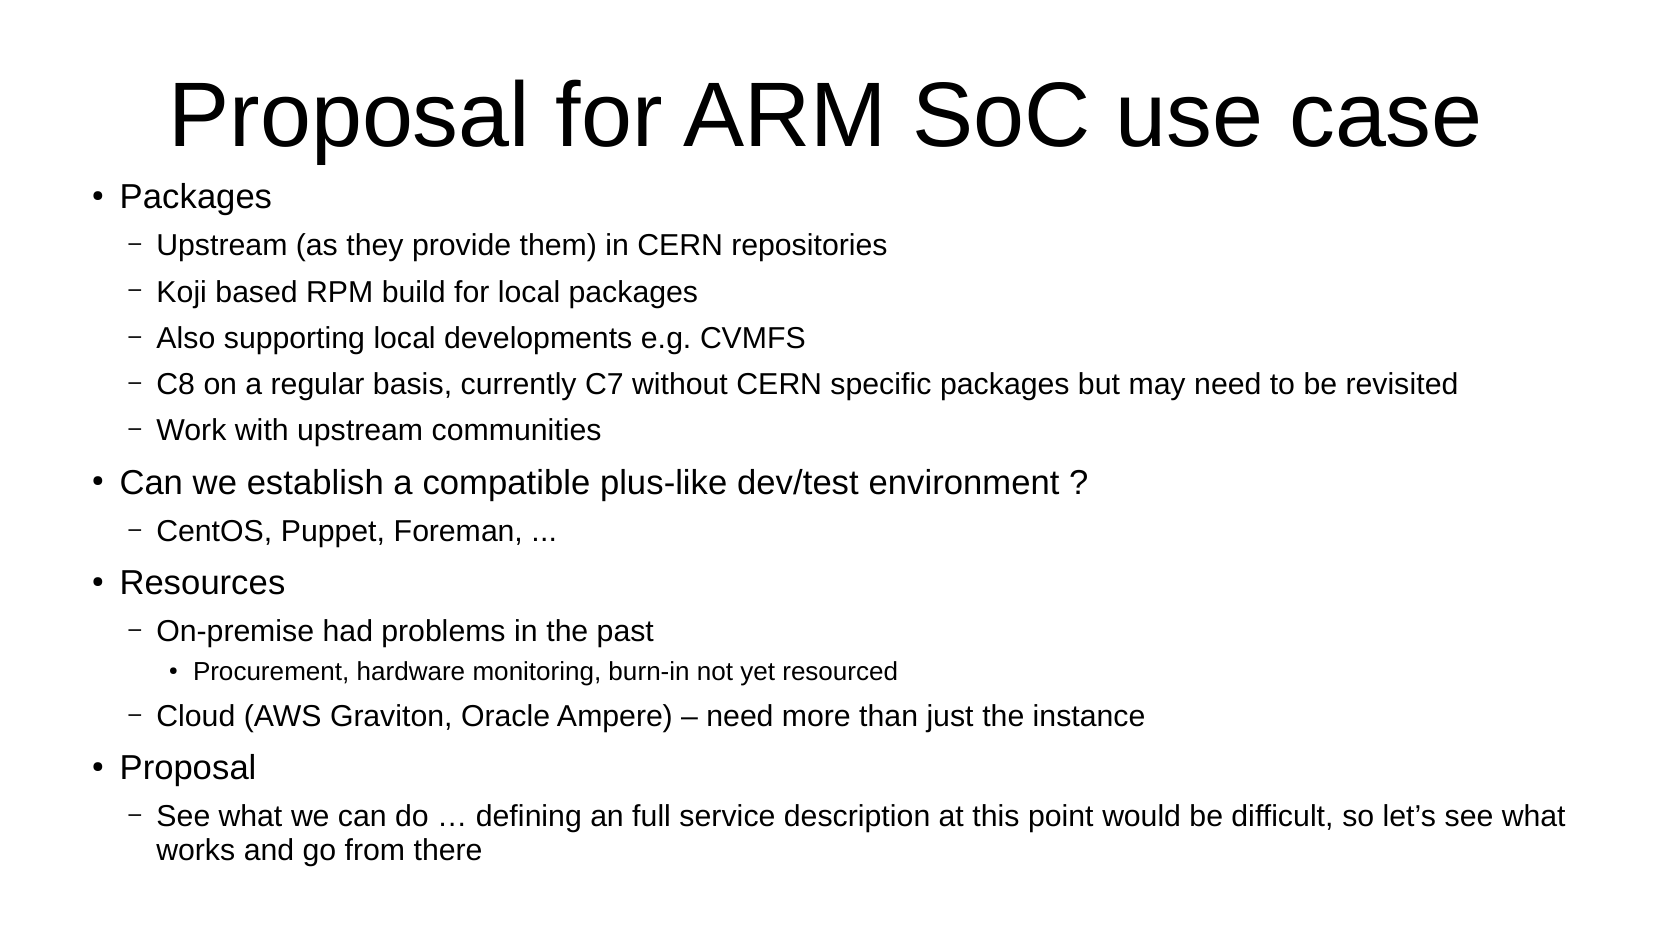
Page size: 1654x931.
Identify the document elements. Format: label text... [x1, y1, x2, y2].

list Packages Upstream (as they provide them) in CERN repositories Koji based RPM build for local packages Also supporting local developments e.g. CVMFS C8 on a regular basis, currently C7 without CERN specific packages but may need to be revisited Work with upstream communities Can we establish a compatible plus-like dev/test environment ? CentOS, Puppet, Foreman, ... Resources On-premise had problems in the past Procurement, hardware monitoring, burn-in not yet resourced Cloud (AWS Graviton, Oracle Ampere) – need more than just the instance Proposal See what we can do … defining an full service description at this point would be difficult, so let’s see what works and go from there [82, 177, 1571, 875]
title Proposal for ARM SoC use case [82, 37, 1571, 177]
